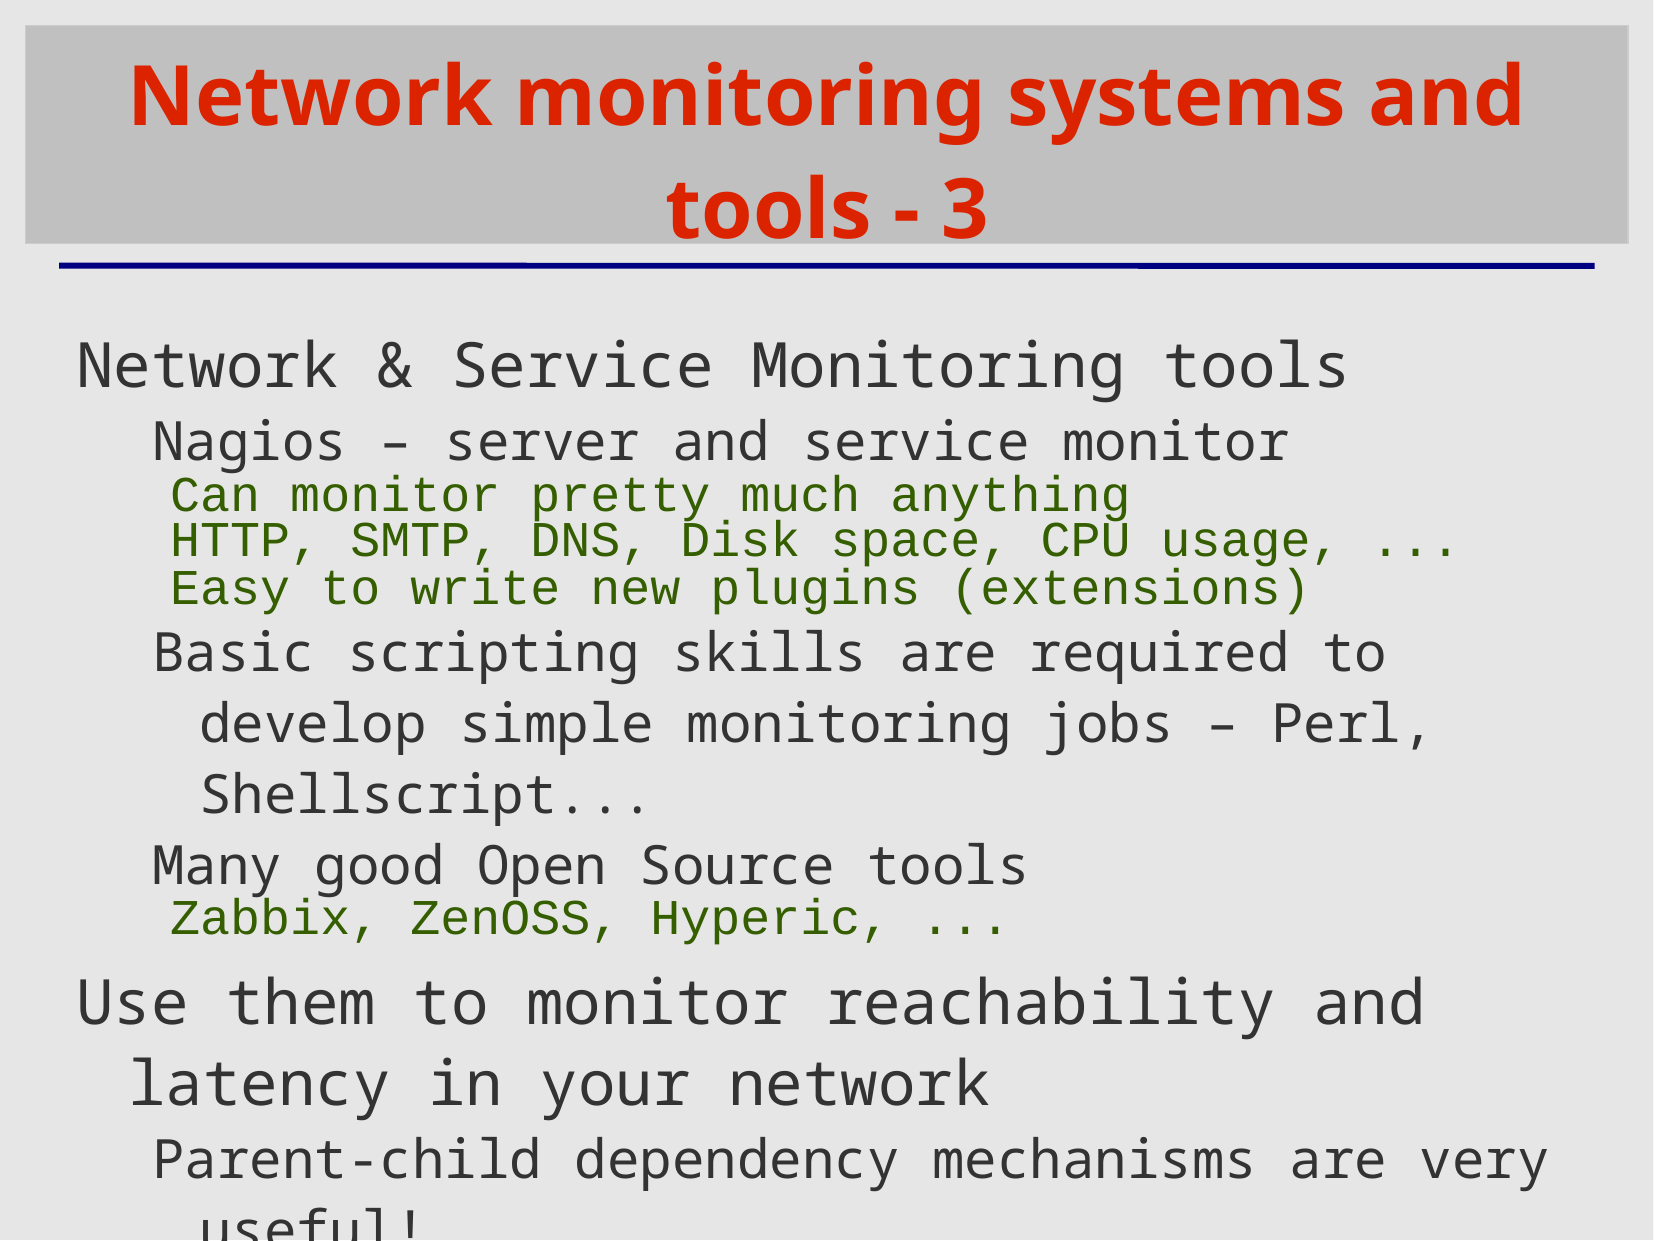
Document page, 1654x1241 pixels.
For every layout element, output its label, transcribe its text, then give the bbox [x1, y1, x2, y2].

title Network monitoring systems and tools - 3 [121, 46, 1534, 254]
list Network & Service Monitoring tools Nagios – server and service monitor Can monitor pretty much anything HTTP, SMTP, DNS, Disk space, CPU usage, ... Easy to write new plugins (extensions)‏ Basic scripting skills are required to develop simple monitoring jobs – Perl, Shellscript... Many good Open Source tools Zabbix, ZenOSS, Hyperic, ... Use them to monitor reachability and latency in your network Parent-child dependency mechanisms are very useful! [59, 322, 1595, 1182]
